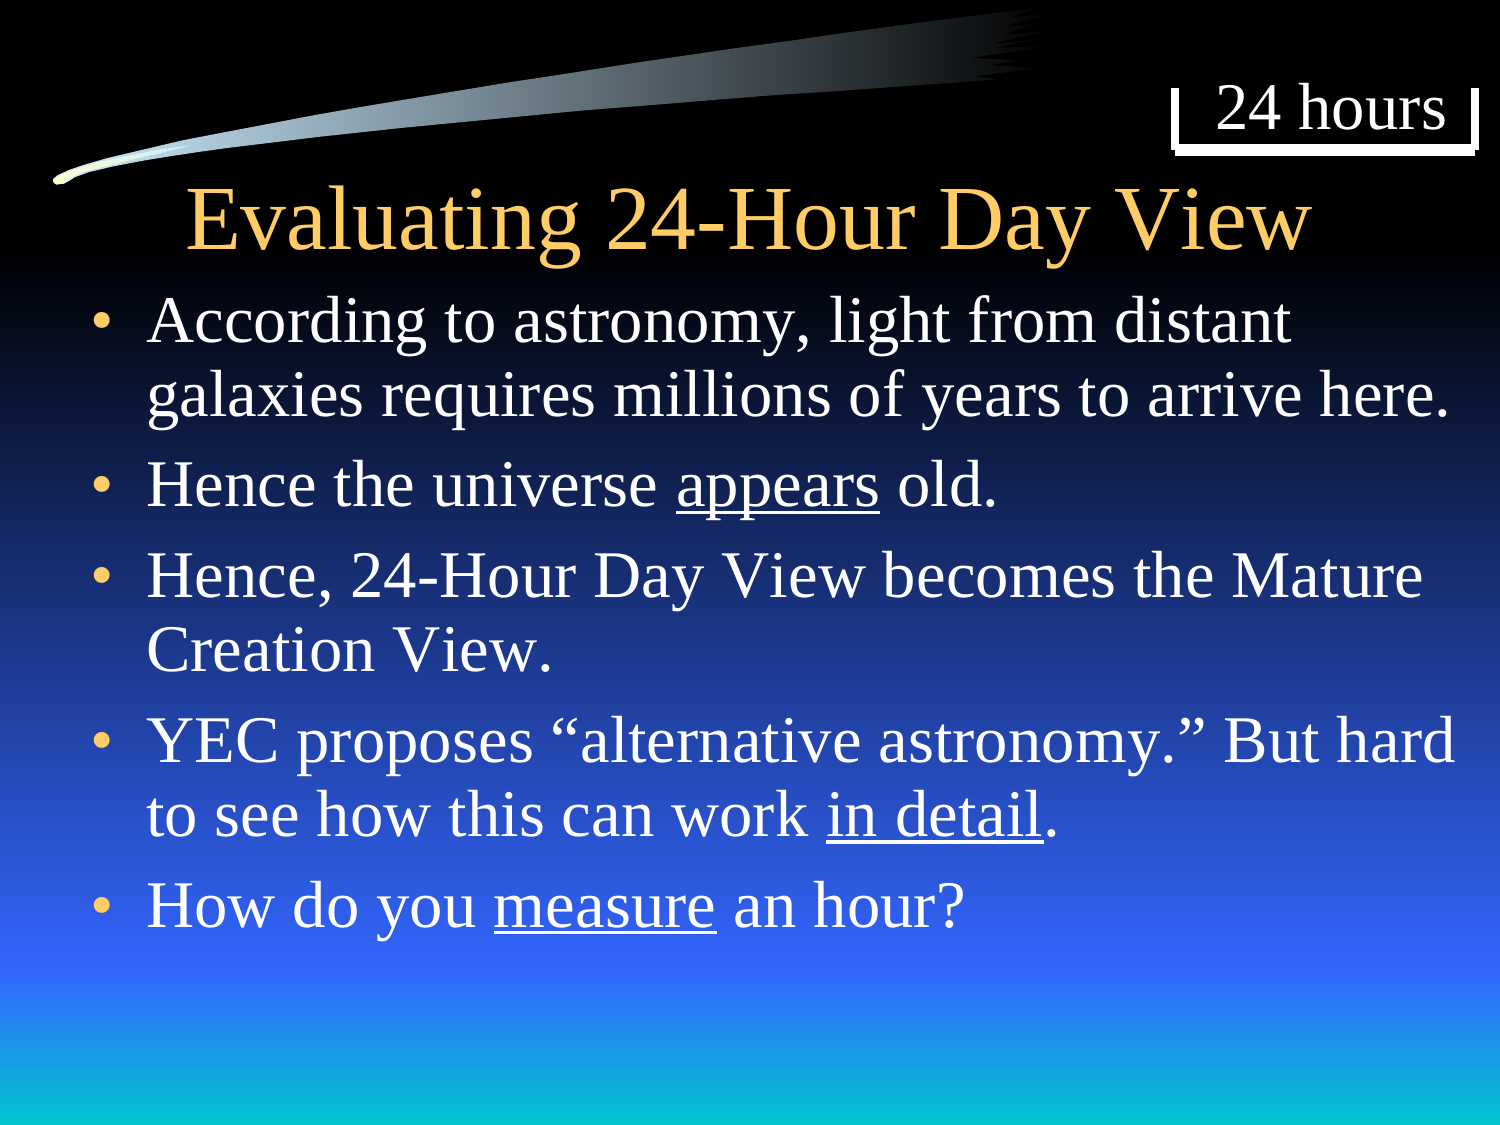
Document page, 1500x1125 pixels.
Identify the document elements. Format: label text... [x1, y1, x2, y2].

list According to astronomy, light from distant galaxies requires millions of years to arrive here. Hence the universe appears old. Hence, 24-Hour Day View becomes the Mature Creation View. YEC proposes “alternative astronomy.” But hard to see how this can work in detail. How do you measure an hour? [74, 275, 1475, 1081]
title Evaluating 24-Hour Day View [112, 124, 1388, 275]
text_box 24 hours [1199, 62, 1475, 152]
